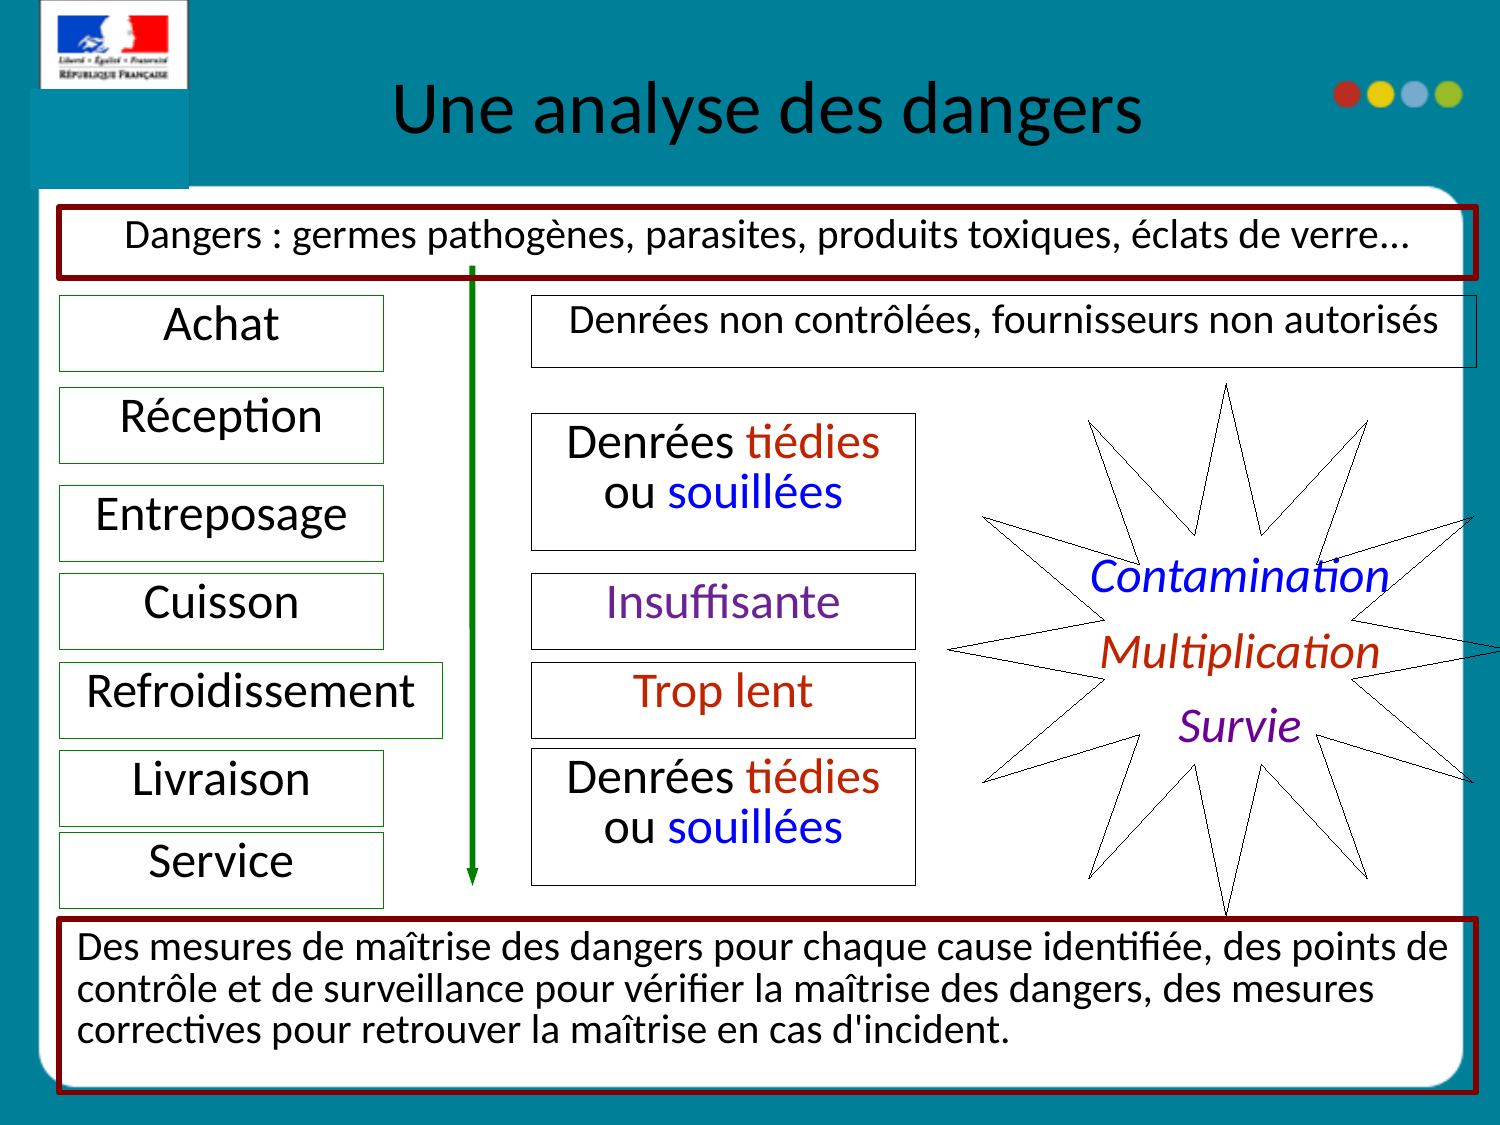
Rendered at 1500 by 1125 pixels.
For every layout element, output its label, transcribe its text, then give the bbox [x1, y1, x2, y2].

text_box Service [59, 832, 384, 909]
text_box Livraison [59, 750, 384, 827]
text_box Des mesures de maîtrise des dangers pour chaque cause identifiée, des points de contrôle et de surveillance pour vérifier la maîtrise des dangers, des mesures correctives pour retrouver la maîtrise en cas d'incident. [59, 918, 1477, 1093]
text_box Insuffisante [531, 573, 916, 650]
text_box Trop lent [531, 662, 916, 739]
text_box Contamination [1033, 547, 1447, 624]
text_box Entreposage [59, 485, 384, 562]
text_box Survie [1033, 697, 1447, 774]
text_box Dangers : germes pathogènes, parasites, produits toxiques, éclats de verre... [59, 206, 1477, 279]
text_box Achat [59, 295, 384, 372]
text_box Denrées tiédies ou souillées [531, 413, 916, 551]
text_box Réception [59, 387, 384, 464]
title Une analyse des dangers [147, 0, 1423, 207]
text_box Cuisson [59, 573, 384, 650]
text_box Multiplication [1033, 624, 1447, 697]
text_box Denrées tiédies ou souillées [531, 748, 916, 886]
text_box Refroidissement [59, 662, 443, 739]
text_box Denrées non contrôlées, fournisseurs non autorisés [531, 295, 1477, 368]
